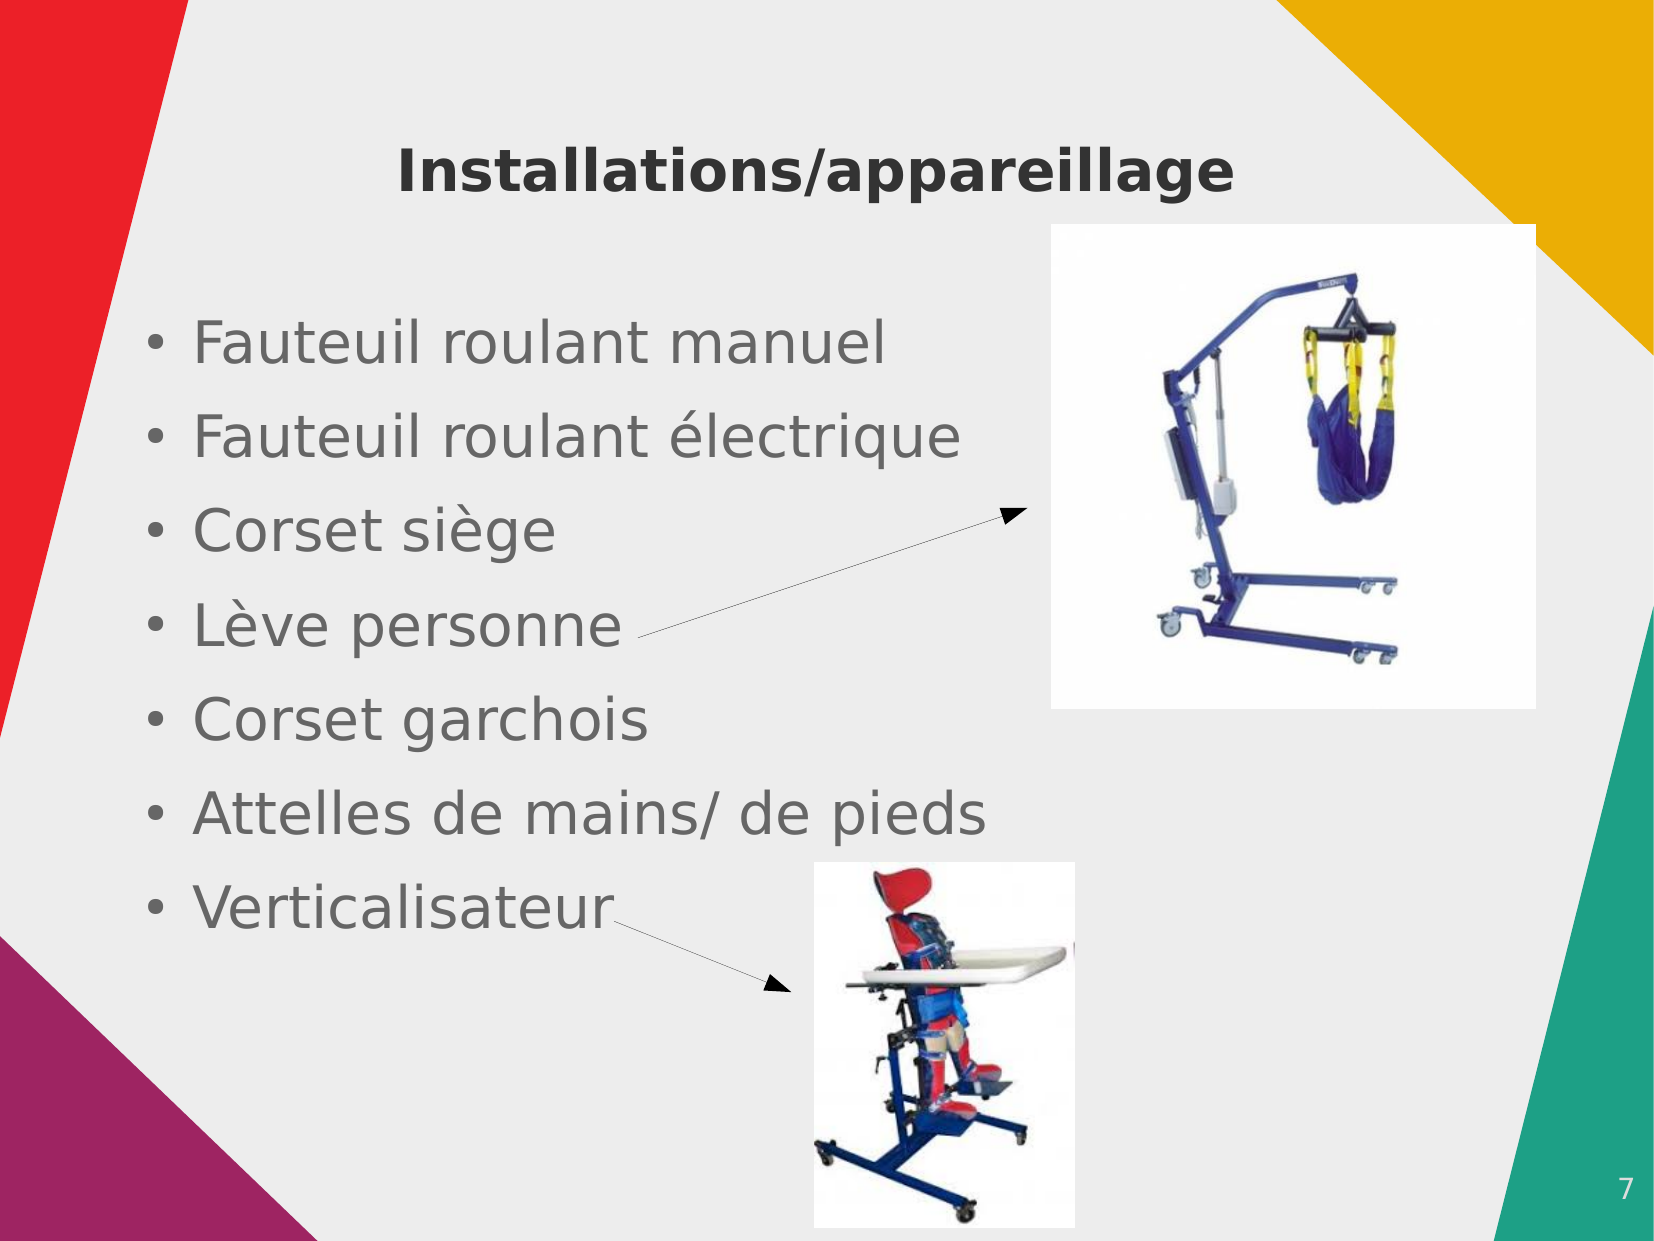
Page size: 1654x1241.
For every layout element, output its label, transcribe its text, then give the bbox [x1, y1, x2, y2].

picture [1051, 224, 1536, 709]
title Installations/appareillage [114, 73, 1539, 271]
list Fauteuil roulant manuel Fauteuil roulant électrique Corset siège Lève personne Corset garchois Attelles de mains/ de pieds Verticalisateur [129, 308, 1554, 1040]
picture [814, 862, 1075, 1228]
